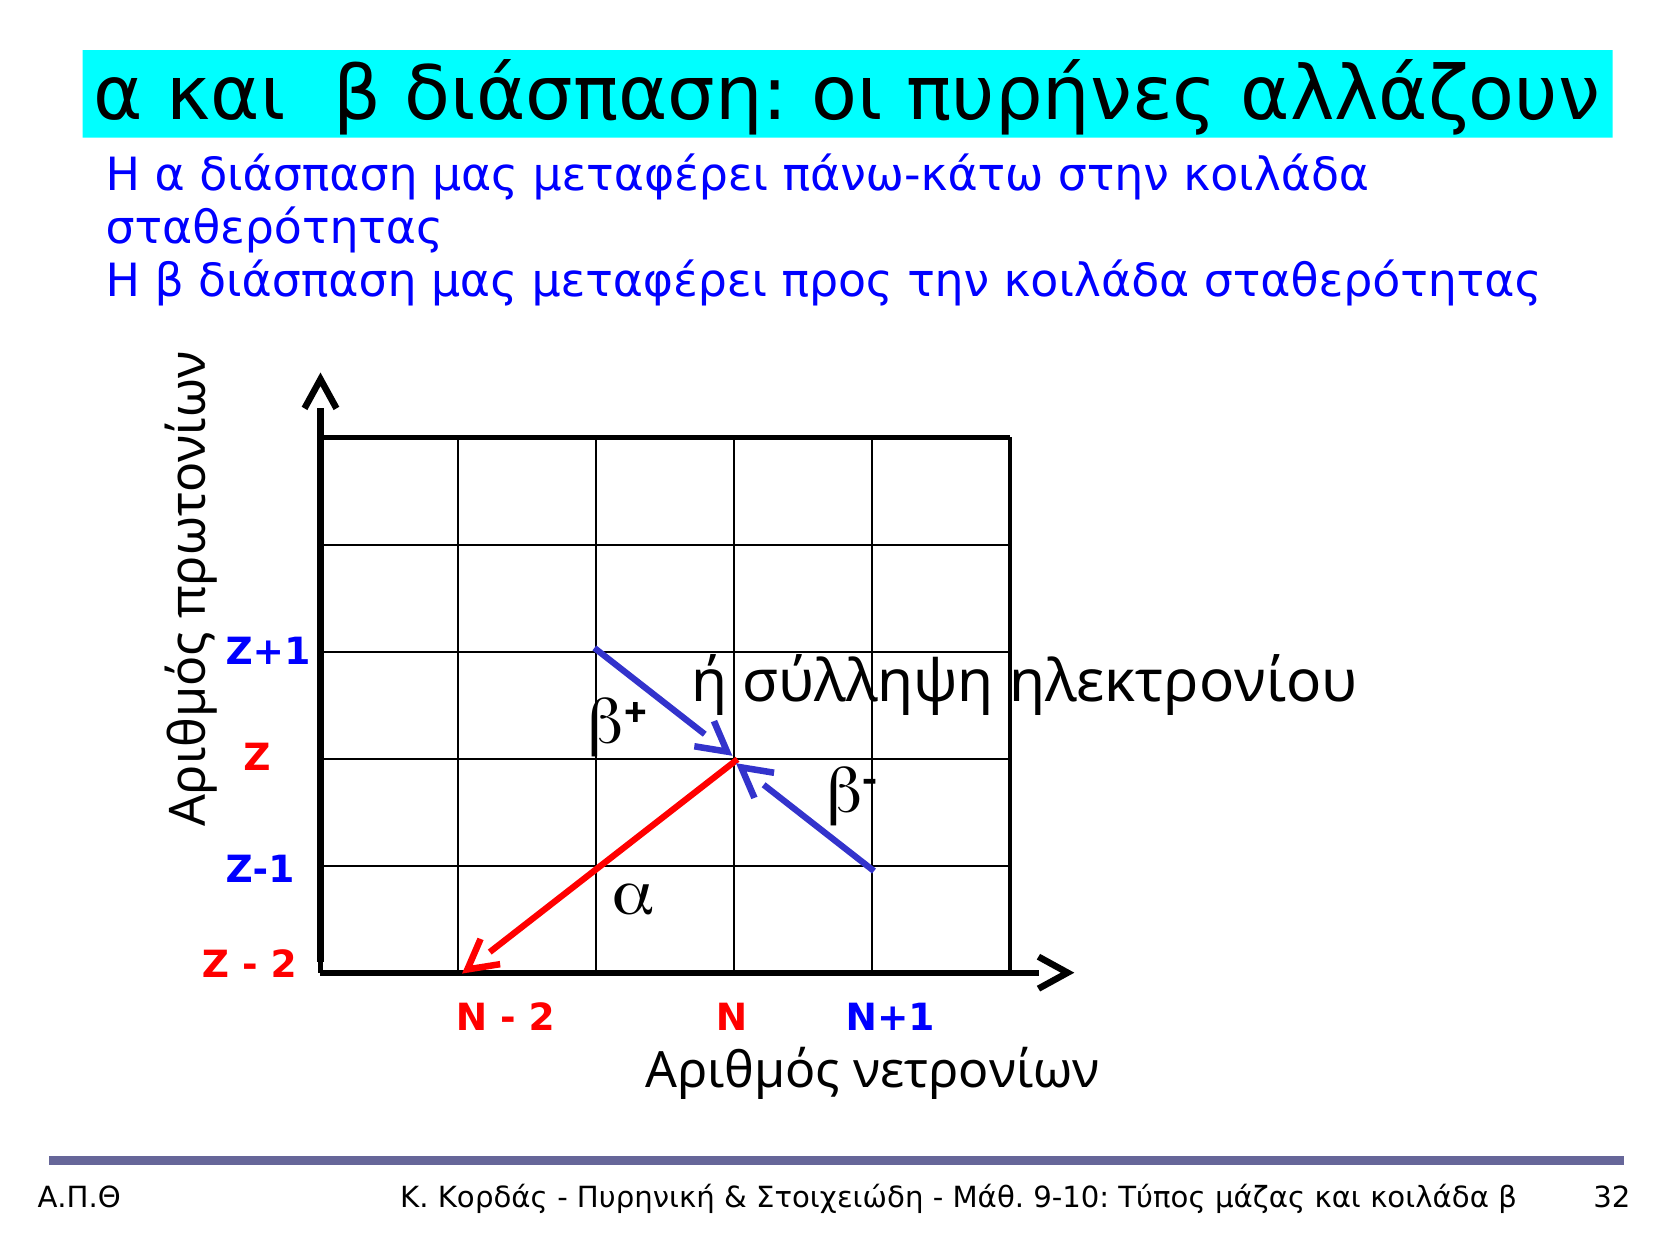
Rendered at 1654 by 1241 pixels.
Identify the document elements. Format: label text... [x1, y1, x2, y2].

text_box  [572, 668, 662, 765]
text_box  [597, 840, 670, 936]
text_box Z+1 [210, 622, 361, 681]
text_box Η α διάσπαση μας μεταφέρει πάνω-κάτω στην κοιλάδα σταθερότητας Η β διάσπαση μας μεταφέρει προς την κοιλάδα σταθερότητας [90, 140, 1595, 316]
title α και β διάσπαση: οι πυρήνες αλλάζουν [82, 50, 1613, 138]
text_box Αριθμός νετρονίων [630, 1030, 1115, 1106]
text_box Ζ [228, 728, 379, 788]
text_box ή σύλληψη ηλεκτρονίου [676, 635, 1373, 722]
text_box Ν - 2 [441, 988, 592, 1048]
text_box Ν [700, 988, 830, 1048]
text_box Ν+1 [830, 988, 981, 1048]
text_box  [627, 668, 662, 696]
text_box Z-1 [210, 840, 361, 900]
text_box Αριθμός πρωτονίων [146, 336, 223, 842]
text_box Ζ - 2 [187, 935, 338, 994]
text_box  [811, 738, 891, 834]
